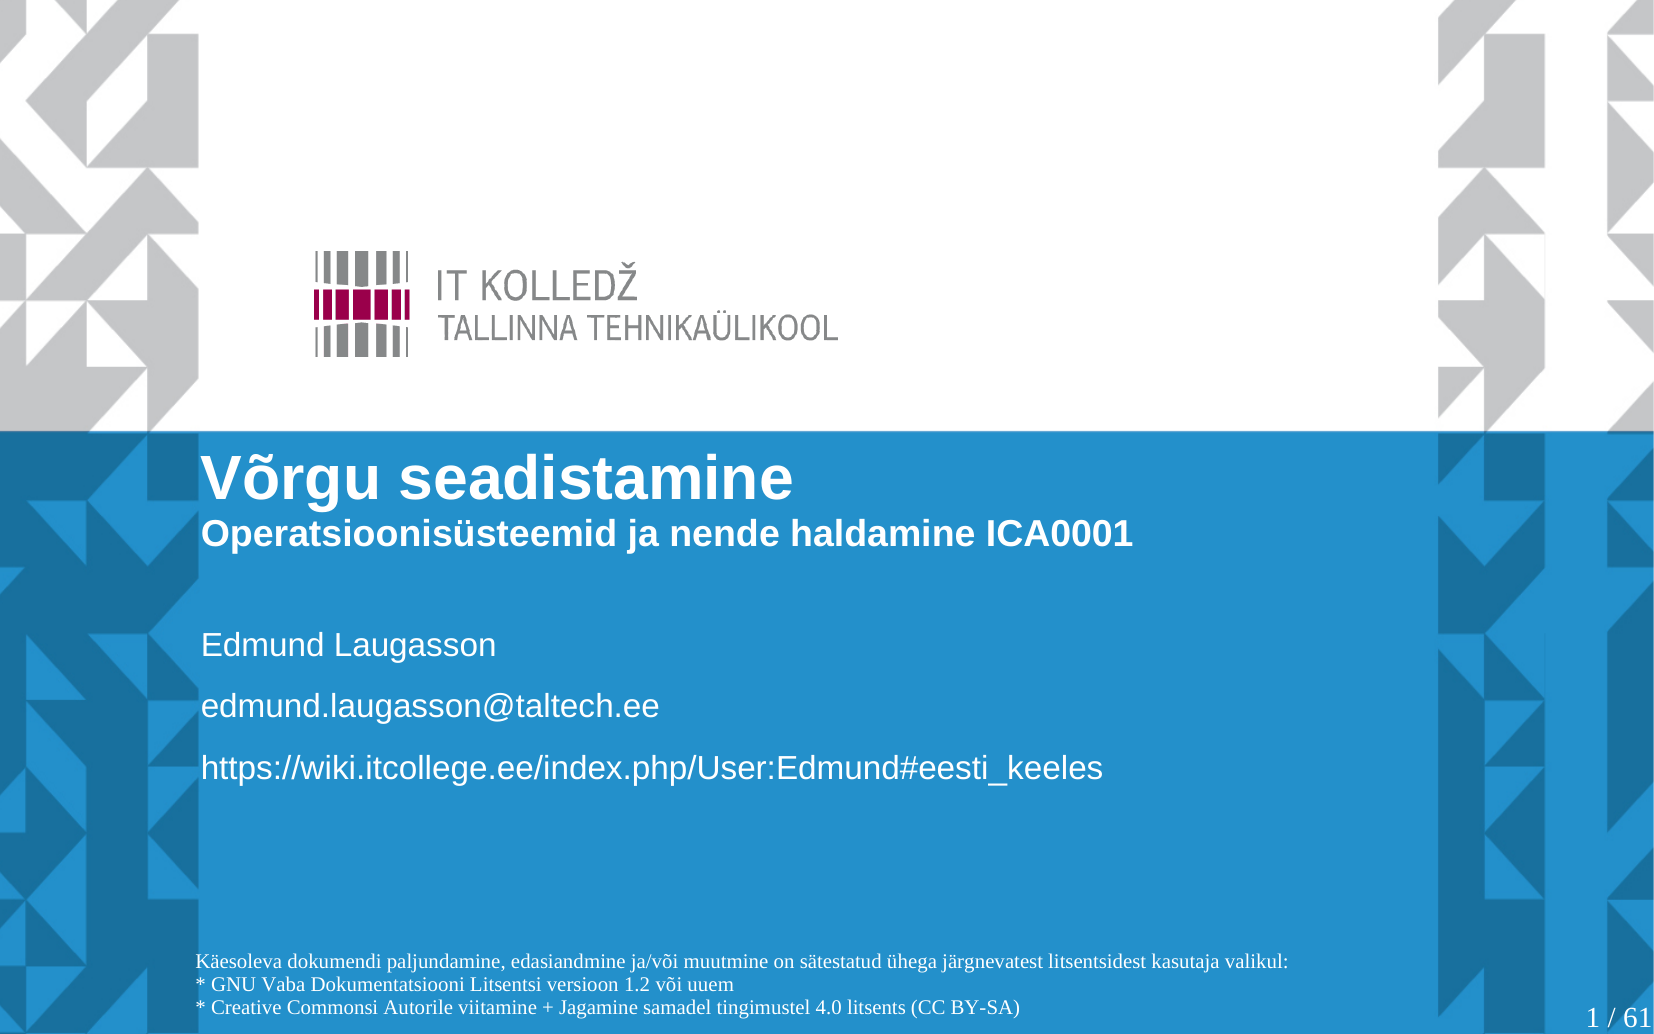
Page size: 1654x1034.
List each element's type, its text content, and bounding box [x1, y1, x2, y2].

picture [0, 0, 1654, 1034]
list Edmund Laugasson edmund.laugasson@taltech.ee https://wiki.itcollege.ee/index.php/User:Edmund#eesti_keeles [200, 625, 1441, 934]
title Võrgu seadistamine Operatsioonisüsteemid ja nende haldamine ICA0001 [200, 442, 1430, 603]
